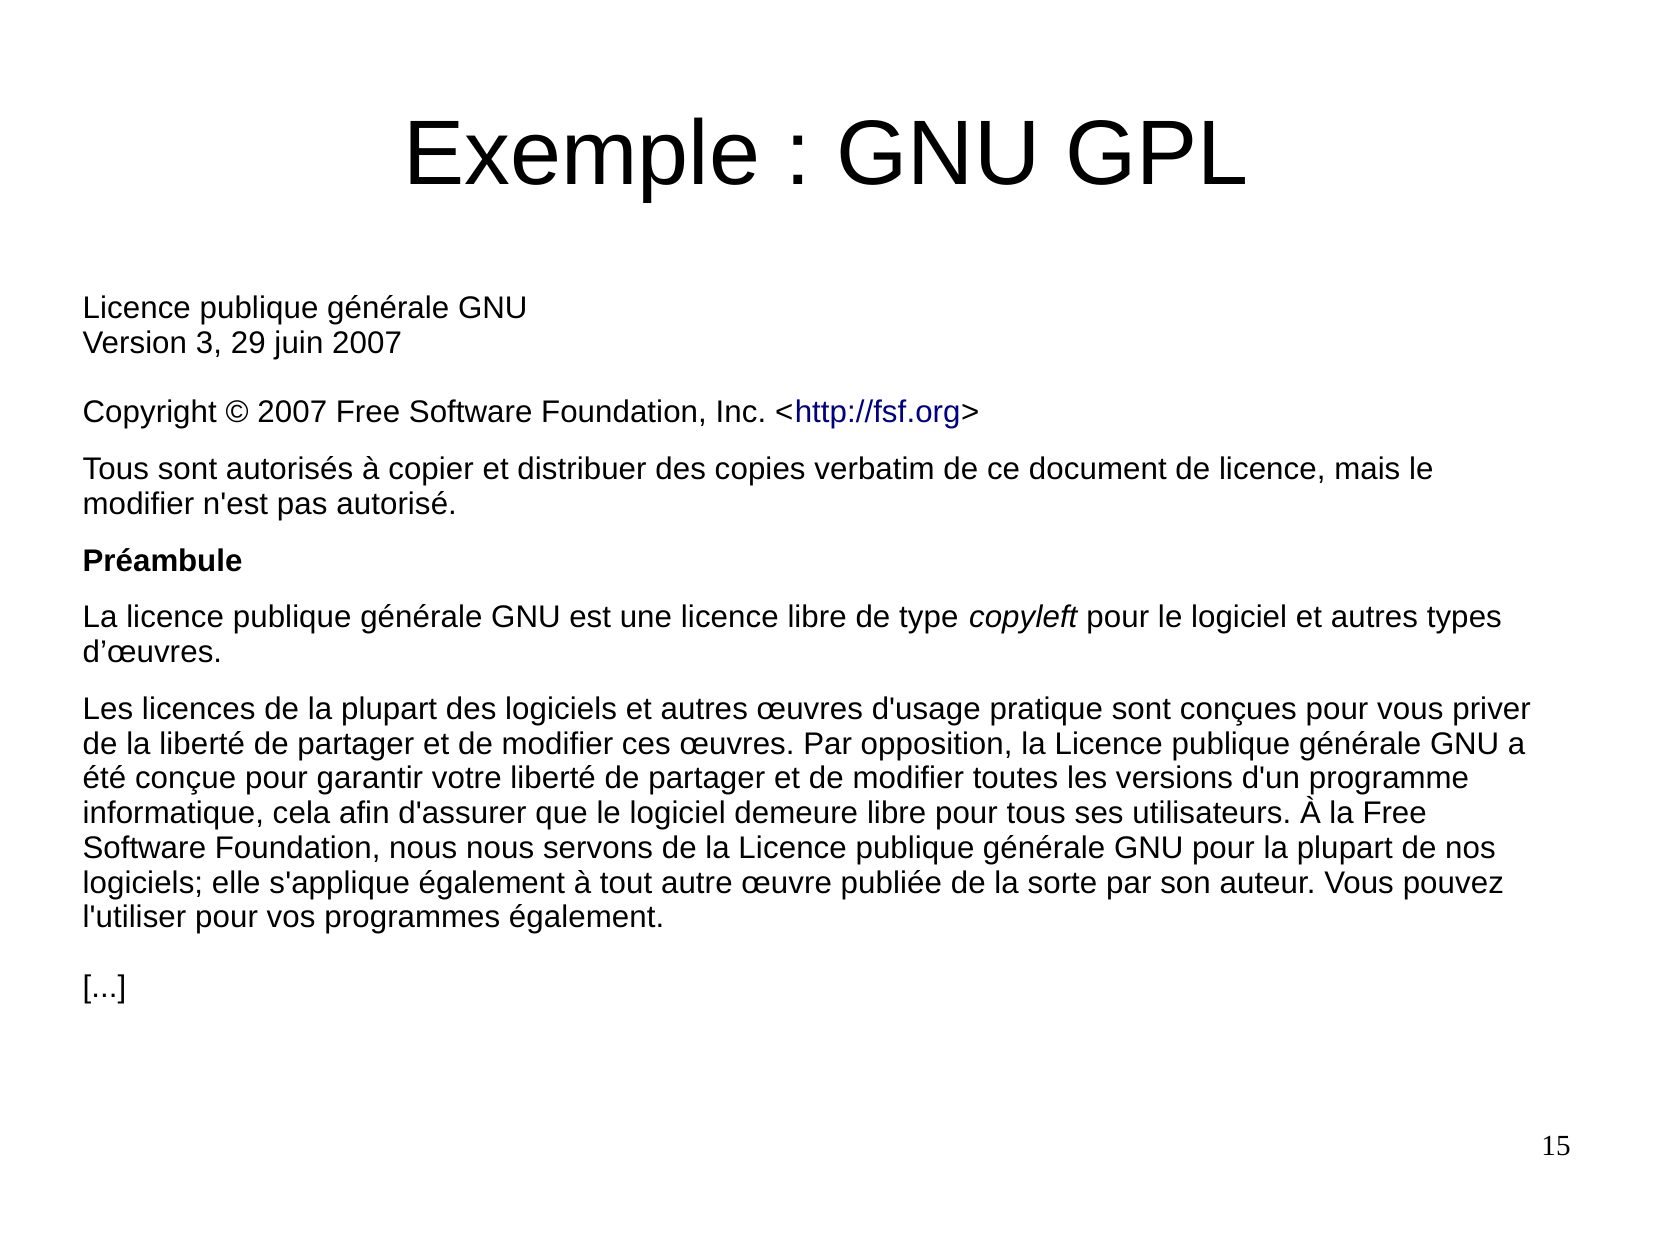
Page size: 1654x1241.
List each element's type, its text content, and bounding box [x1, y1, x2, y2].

title Exemple : GNU GPL [82, 49, 1571, 257]
list Licence publique générale GNU Version 3, 29 juin 2007 Copyright © 2007 Free Software Foundation, Inc. <http://fsf.org> Tous sont autorisés à copier et distribuer des copies verbatim de ce document de licence, mais le modifier n'est pas autorisé. Préambule La licence publique générale GNU est une licence libre de type copyleft pour le logiciel et autres types d’œuvres. Les licences de la plupart des logiciels et autres œuvres d'usage pratique sont conçues pour vous priver de la liberté de partager et de modifier ces œuvres. Par opposition, la Licence publique générale GNU a été conçue pour garantir votre liberté de partager et de modifier toutes les versions d'un programme informatique, cela afin d'assurer que le logiciel demeure libre pour tous ses utilisateurs. À la Free Software Foundation, nous nous servons de la Licence publique générale GNU pour la plupart de nos logiciels; elle s'applique également à tout autre œuvre publiée de la sorte par son auteur. Vous pouvez l'utiliser pour vos programmes également. [...] [82, 290, 1538, 1010]
